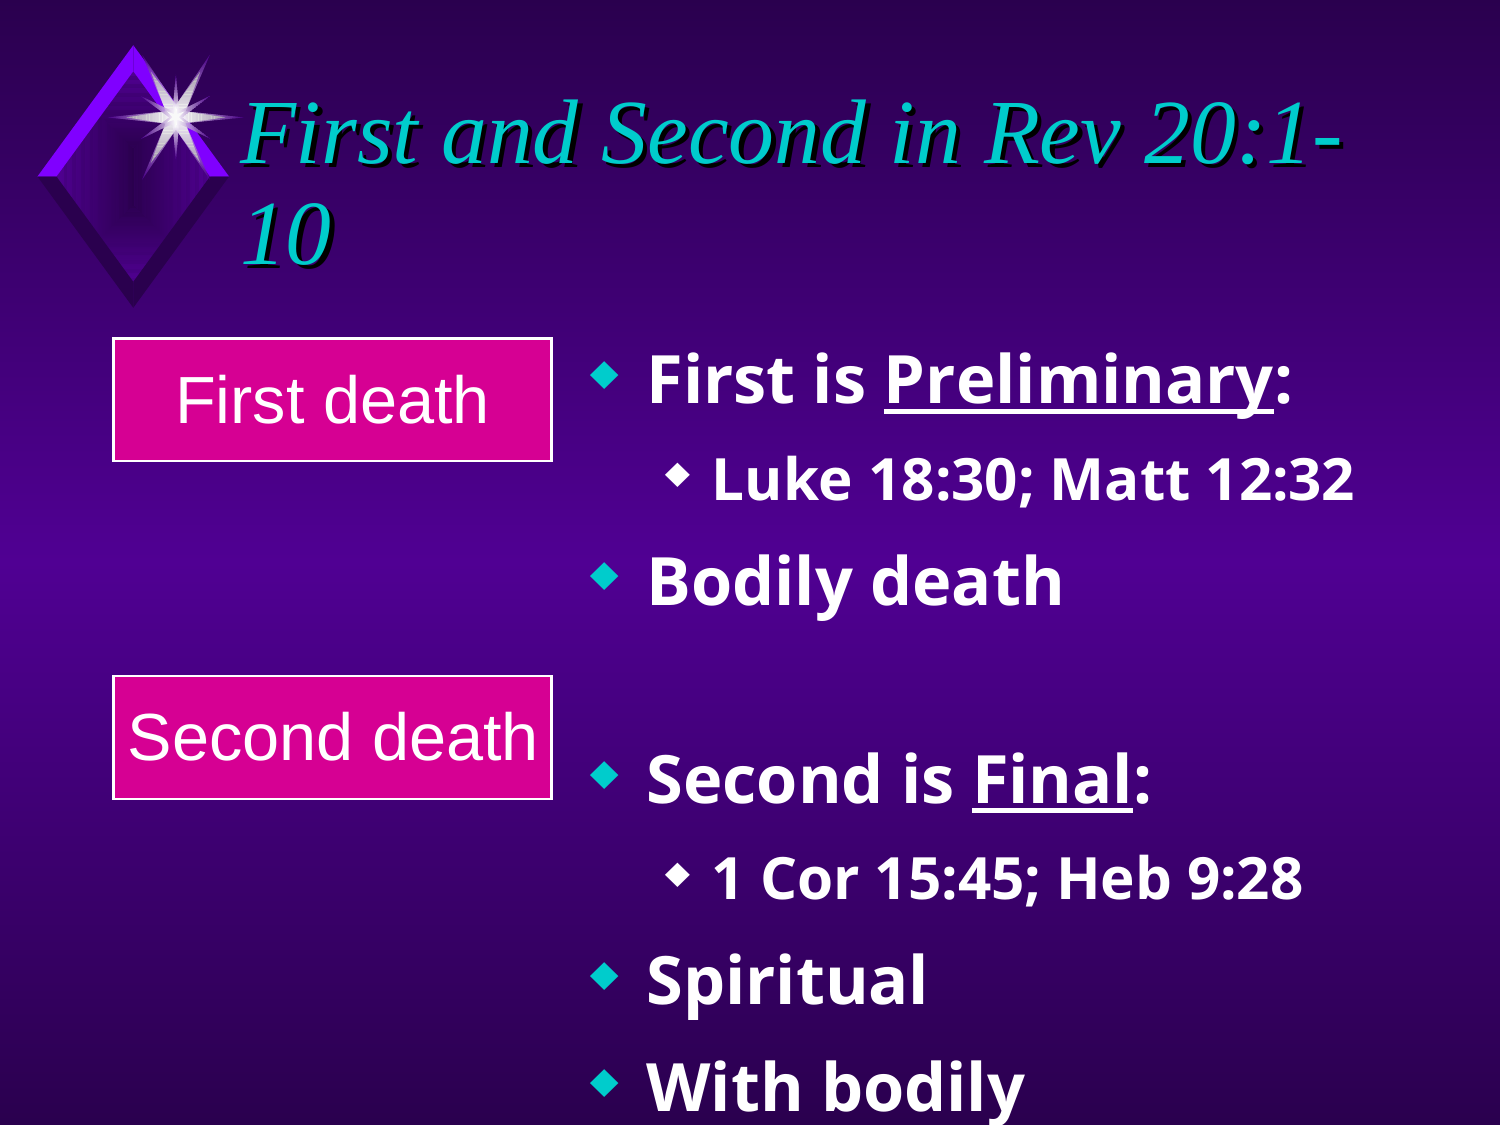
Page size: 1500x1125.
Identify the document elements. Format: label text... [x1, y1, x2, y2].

title First and Second in Rev 20:1-10 [224, 73, 1388, 293]
text_box First death [113, 338, 552, 462]
list First is Preliminary: Luke 18:30; Matt 12:32 Bodily death Second is Final: 1 Cor 15:45; Heb 9:28 Spiritual With bodily resurrection [575, 324, 1450, 1063]
text_box Second death [113, 676, 552, 799]
